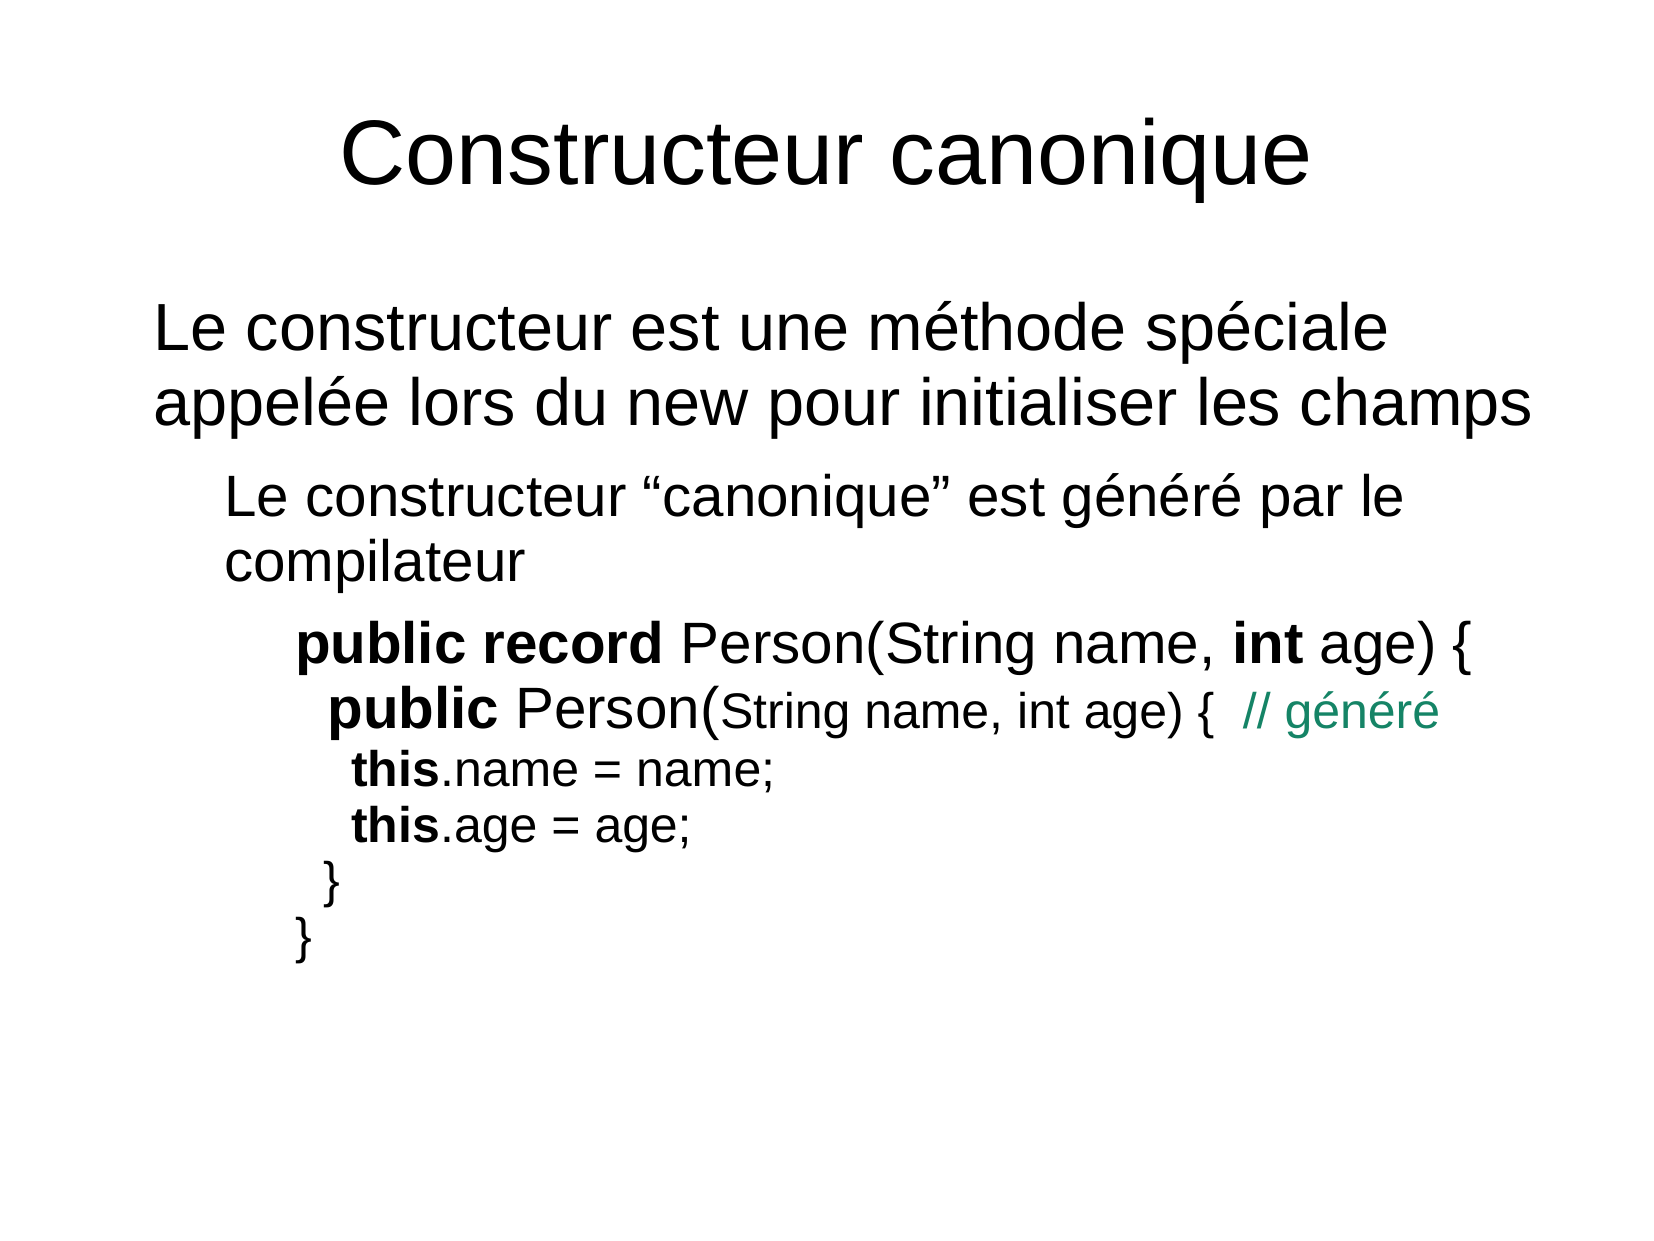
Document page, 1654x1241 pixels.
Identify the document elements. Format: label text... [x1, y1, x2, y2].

list Le constructeur est une méthode spéciale appelée lors du new pour initialiser les champs Le constructeur “canonique” est généré par le compilateur public record Person(String name, int age) { public Person(String name, int age) { // généré this.name = name; this.age = age; } } [82, 290, 1571, 1126]
title Constructeur canonique [82, 49, 1571, 257]
